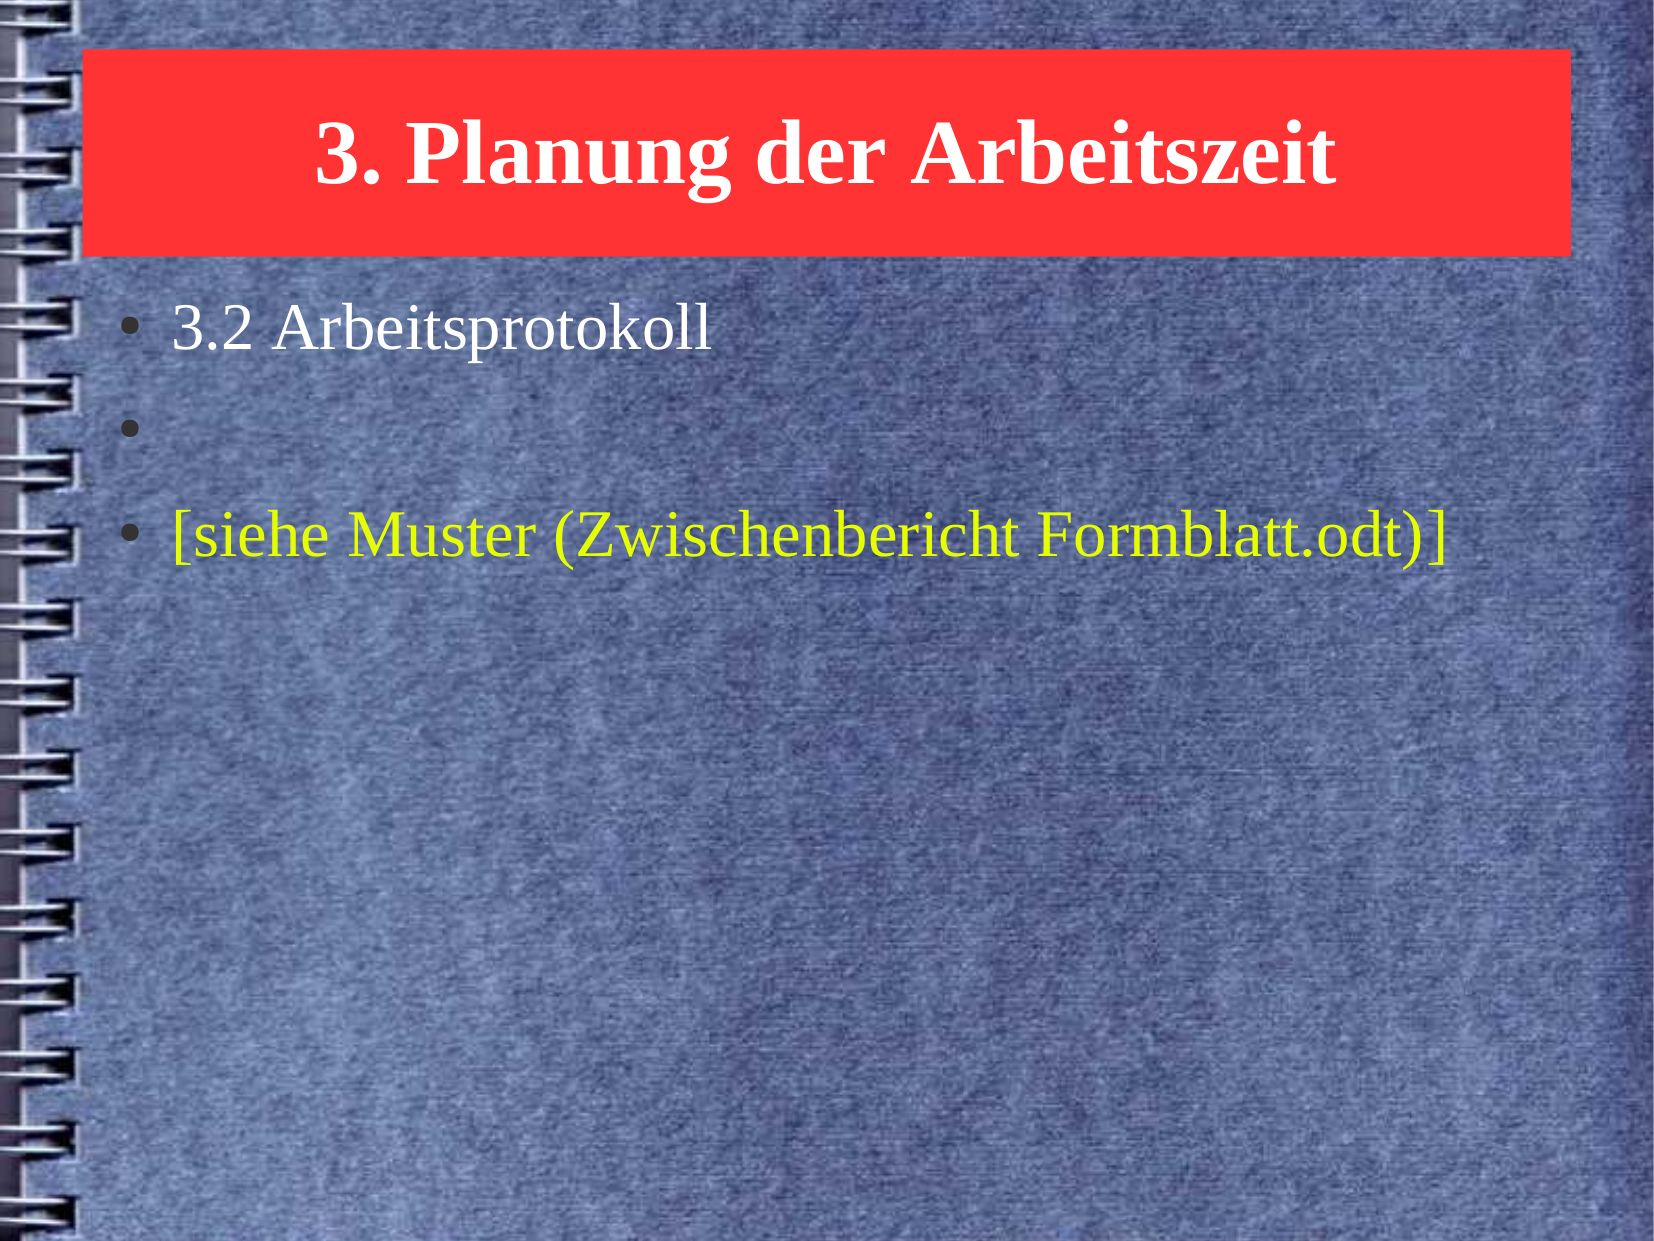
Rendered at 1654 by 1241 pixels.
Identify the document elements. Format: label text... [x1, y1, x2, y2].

title 3. Planung der Arbeitszeit [82, 49, 1571, 257]
list 3.2 Arbeitsprotokoll [siehe Muster (Zwischenbericht Formblatt.odt)] [82, 290, 1571, 1109]
picture [0, 0, 1654, 1241]
